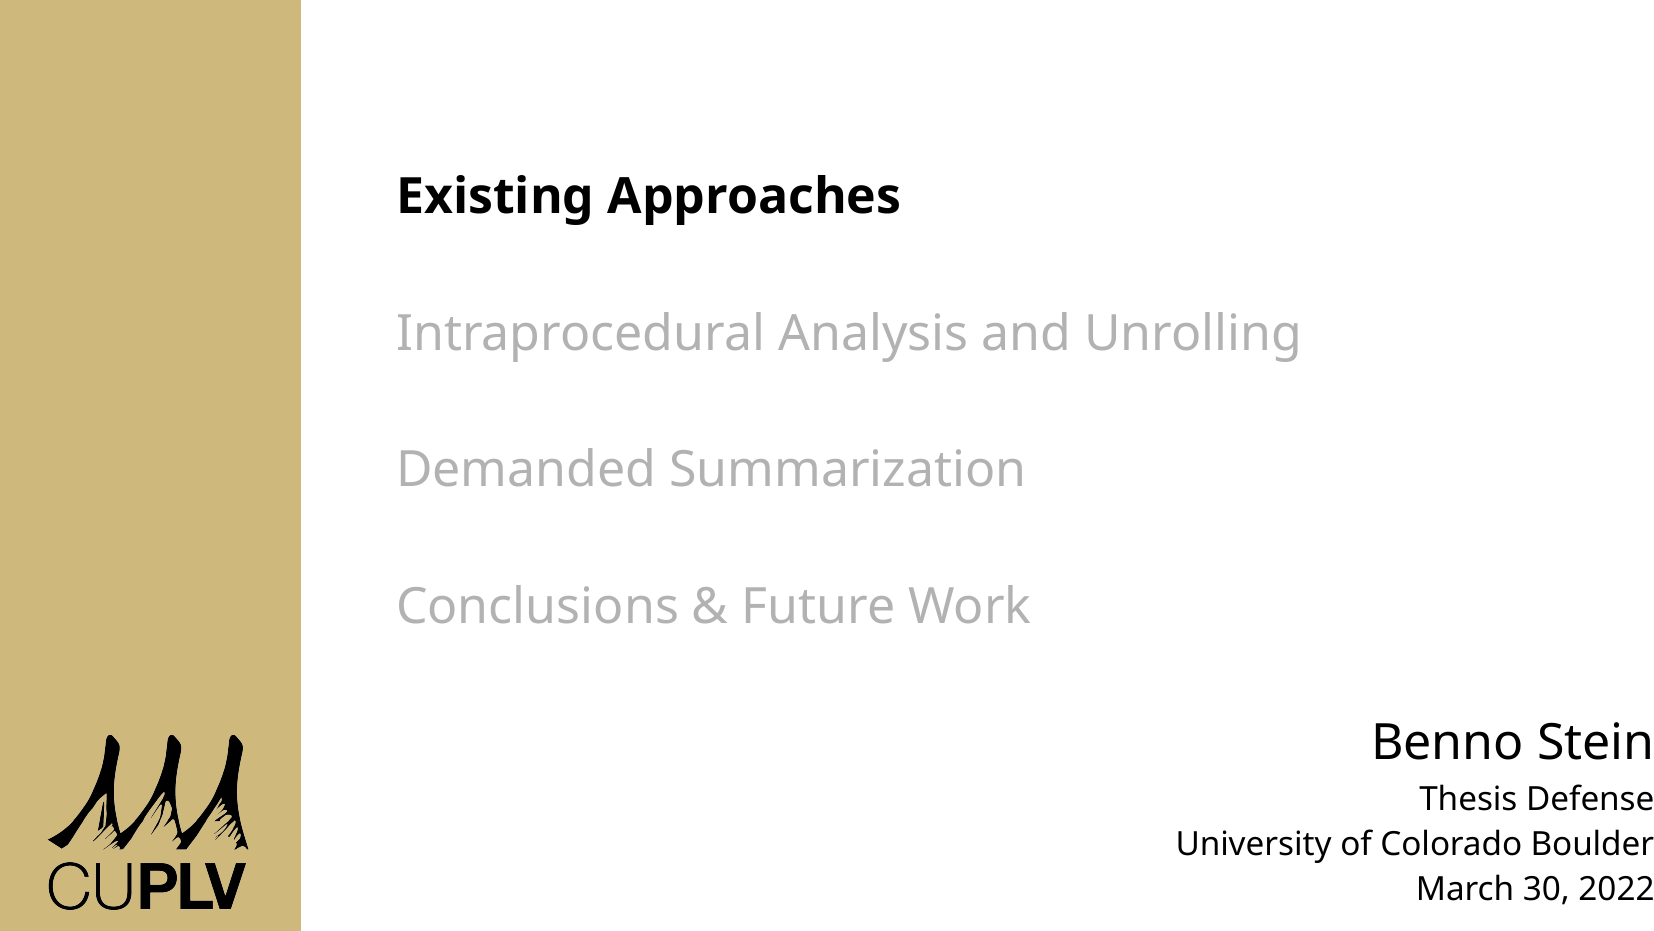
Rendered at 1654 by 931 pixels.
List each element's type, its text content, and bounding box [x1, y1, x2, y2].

text_box [0, 0, 300, 931]
text_box Benno Stein Thesis Defense University of Colorado Boulder March 30, 2022 [1201, 706, 1629, 900]
title Existing Approaches Intraprocedural Analysis and Unrolling Demanded Summarization Conclusions & Future Work [396, 38, 1559, 693]
picture [36, 707, 261, 931]
